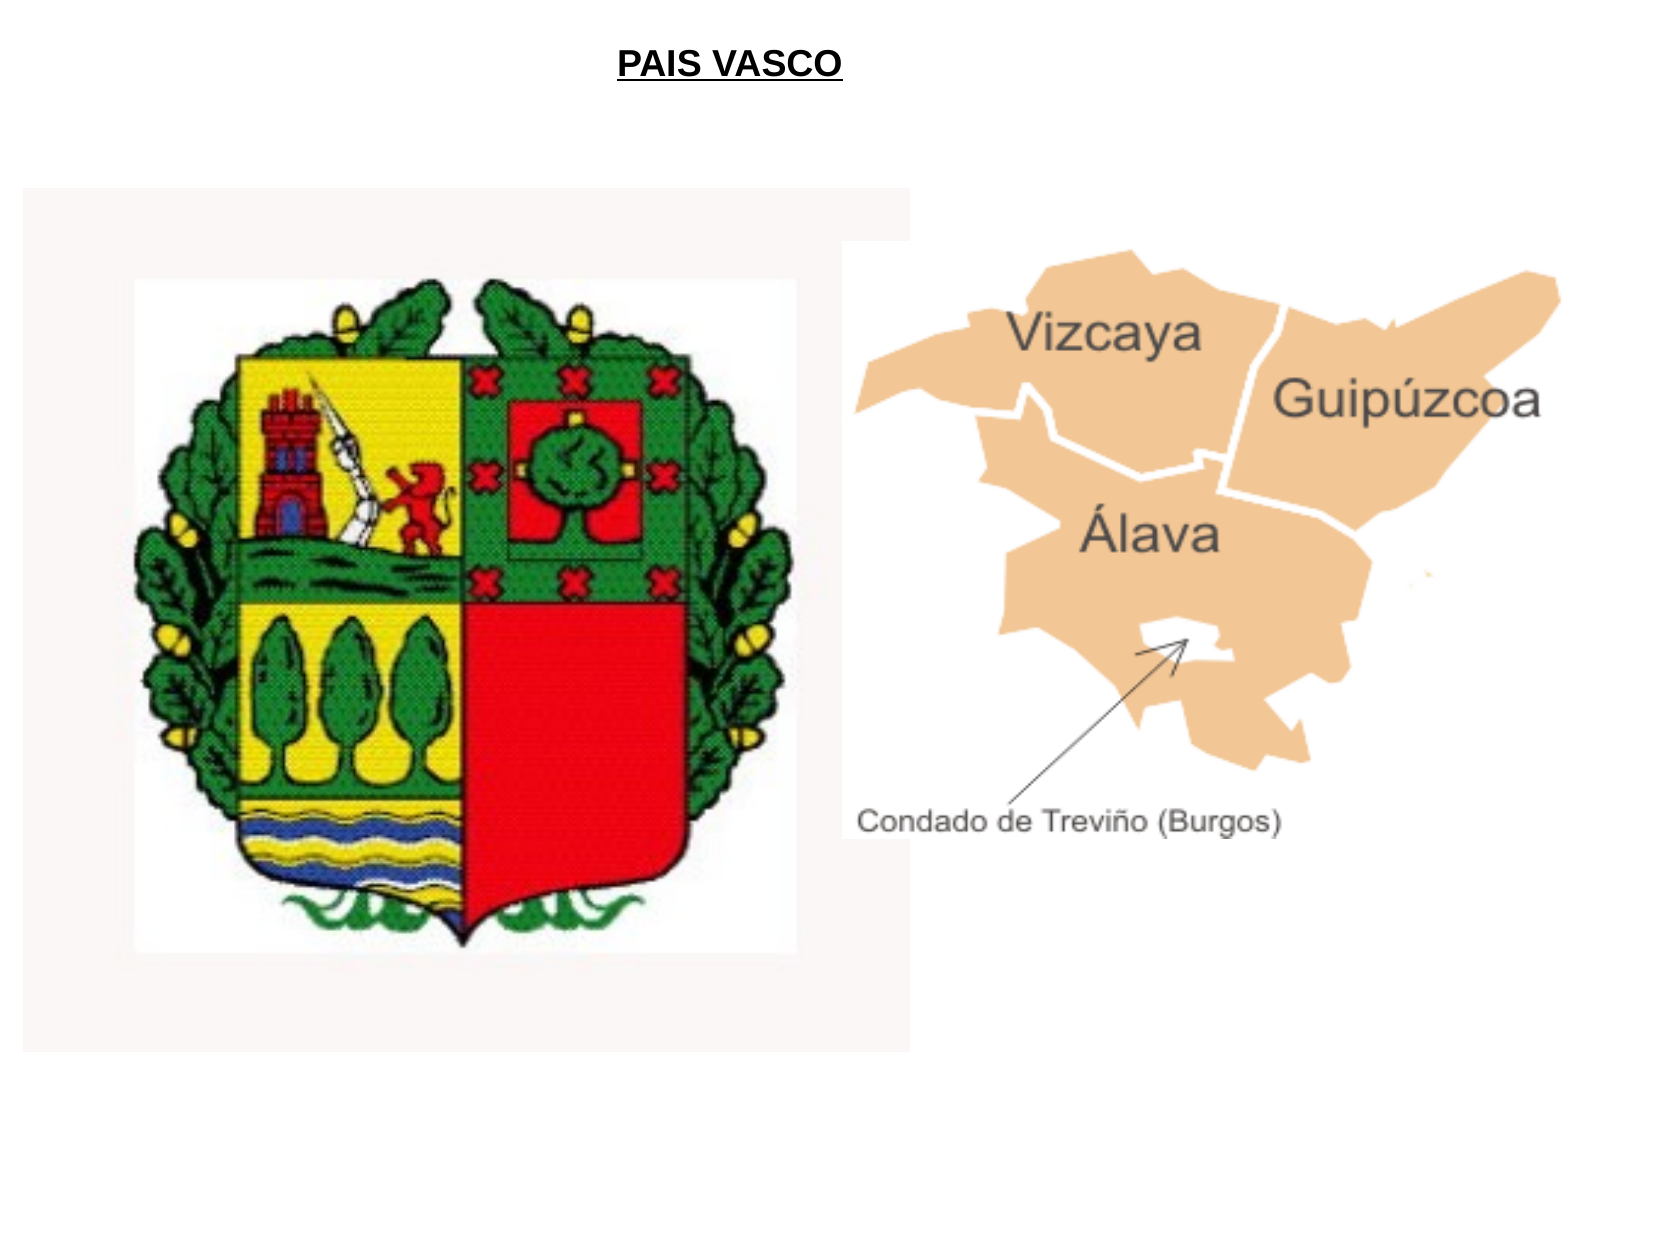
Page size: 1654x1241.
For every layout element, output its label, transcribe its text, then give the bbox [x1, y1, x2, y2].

picture [23, 188, 1571, 1052]
text_box PAIS VASCO [602, 35, 858, 93]
